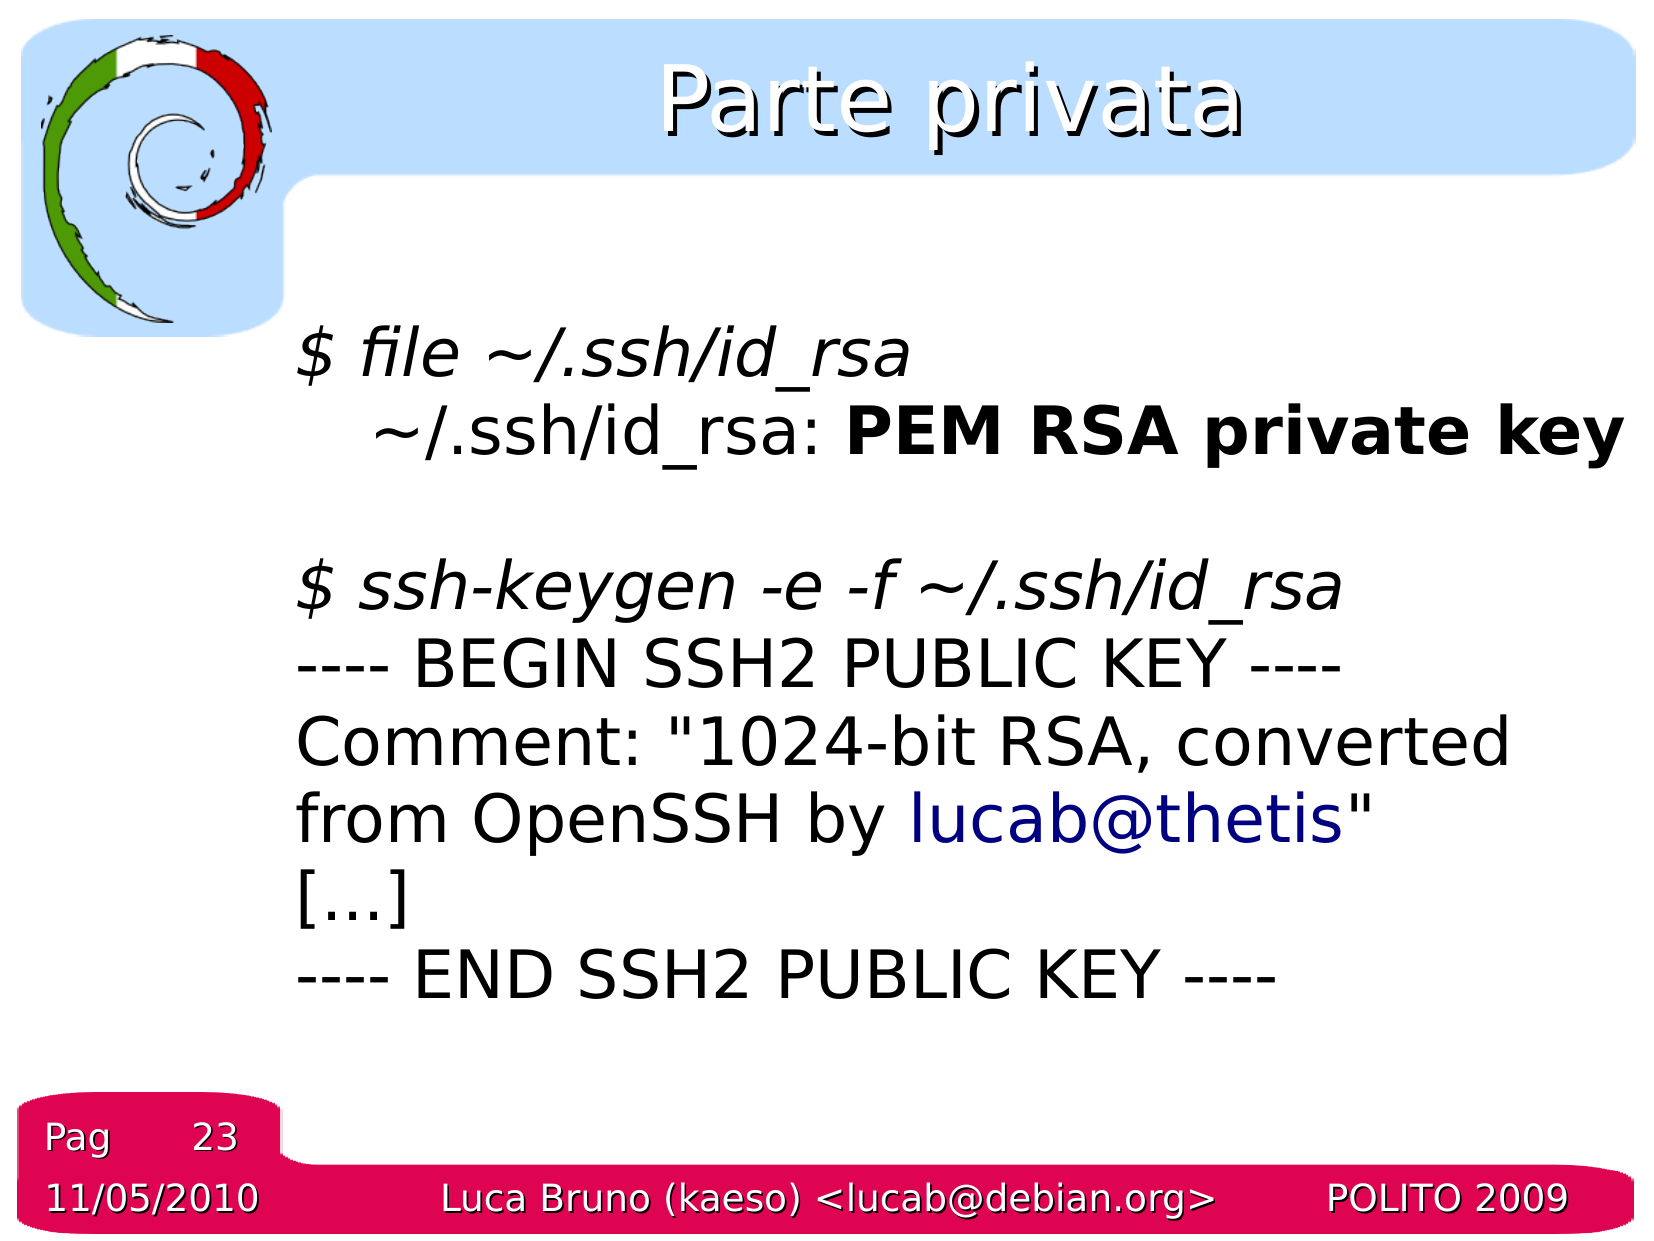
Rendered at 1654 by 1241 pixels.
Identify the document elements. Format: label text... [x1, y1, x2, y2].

text_box Luca Bruno (kaeso) <lucab@debian.org> POLITO 2009 [425, 1169, 1585, 1241]
title Parte privata [265, 3, 1636, 196]
picture [21, 19, 1636, 337]
text_box Pag <numero> [29, 1108, 415, 1182]
picture [284, 1122, 1634, 1234]
text_box 11/05/2010 [29, 1182, 284, 1241]
subtitle $ file ~/.ssh/id_rsa ~/.ssh/id_rsa: PEM RSA private key $ ssh-keygen -e -f ~/.ssh/id_rsa ---- BEGIN SSH2 PUBLIC KEY ---- Comment: "1024-bit RSA, converted from OpenSSH by lucab@thetis" [...] ---- END SSH2 PUBLIC KEY ---- [295, 206, 1654, 1122]
picture [17, 1092, 295, 1234]
